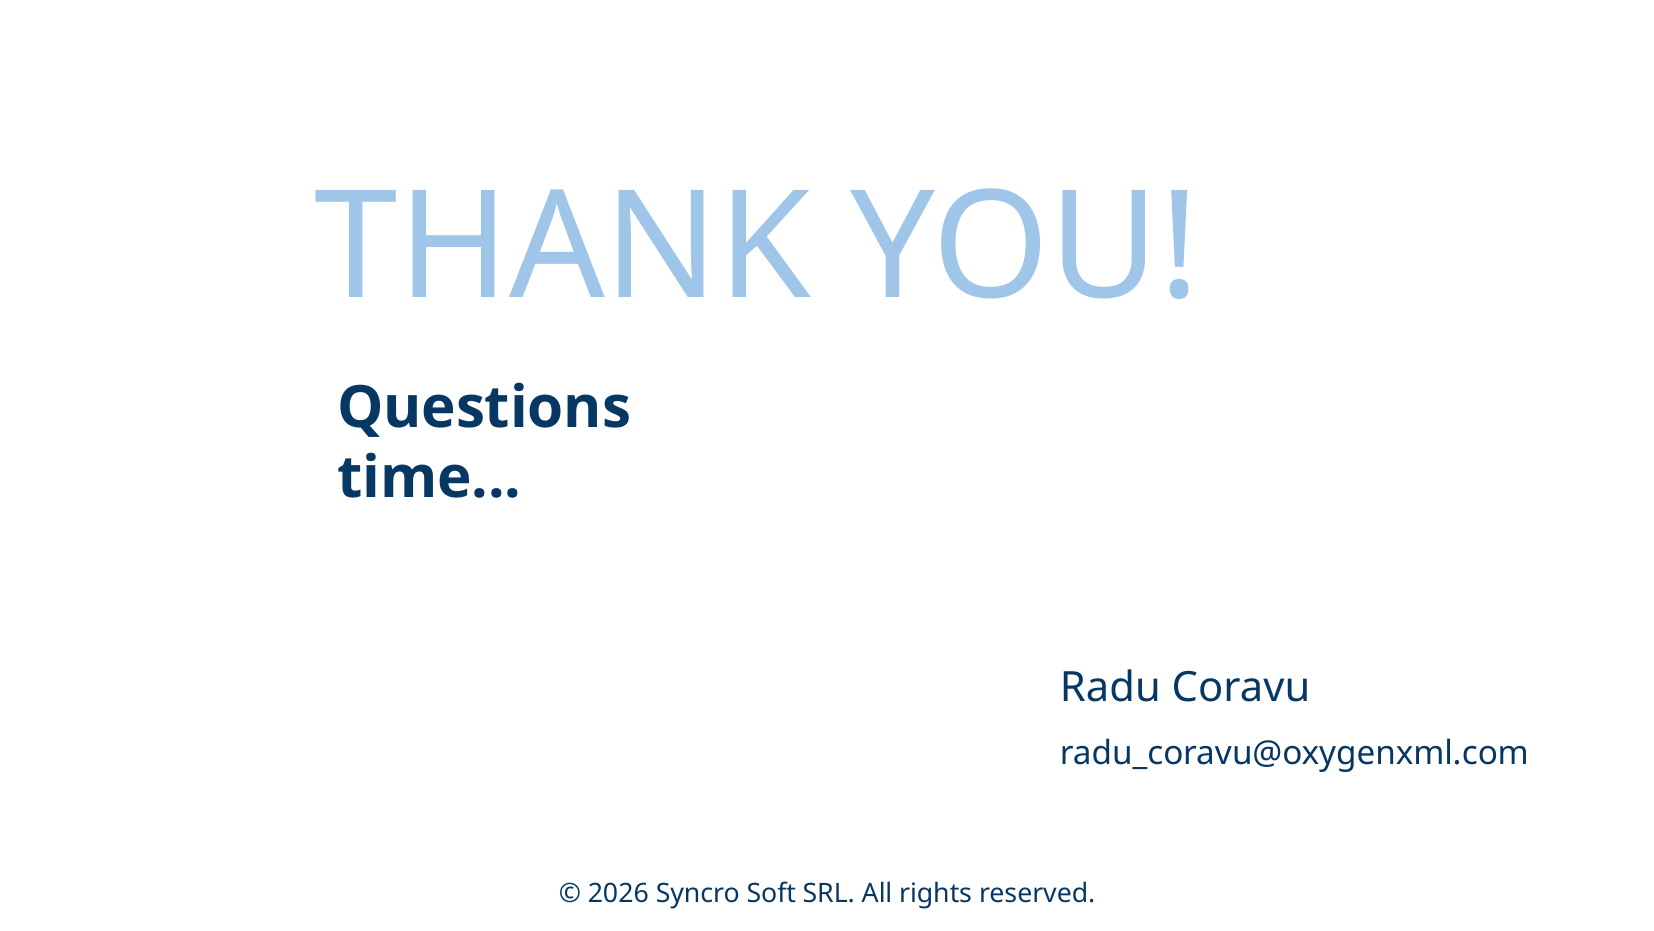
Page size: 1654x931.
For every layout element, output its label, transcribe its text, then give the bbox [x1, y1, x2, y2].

text_box © 2026 Syncro Soft SRL. All rights reserved. [540, 867, 1113, 916]
text_box Radu Coravu radu_coravu@oxygenxml.com [1044, 645, 1654, 917]
list Questions time... [322, 353, 816, 467]
text_box THANK YOU! [299, 132, 1354, 309]
